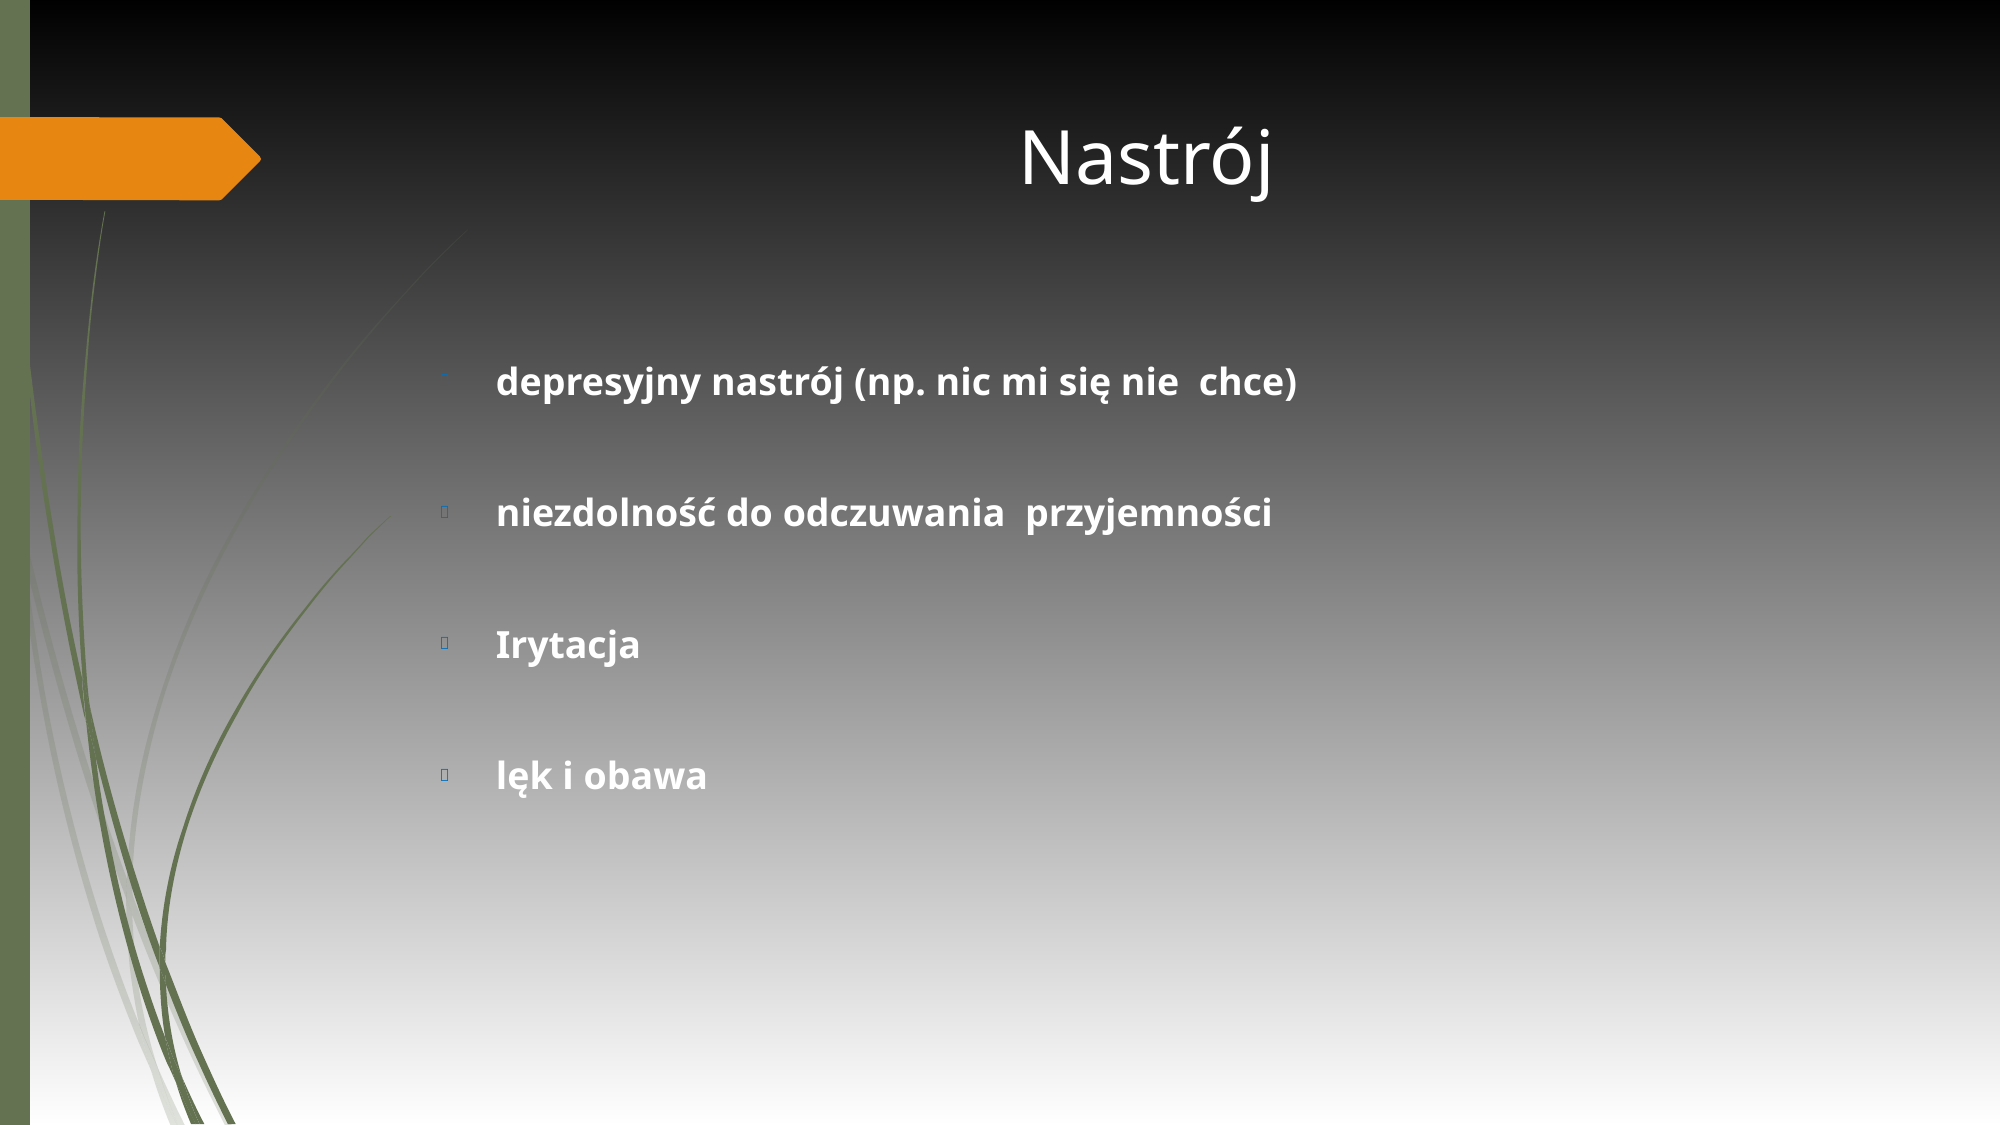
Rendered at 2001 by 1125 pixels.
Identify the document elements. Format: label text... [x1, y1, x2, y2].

list depresyjny nastrój (np. nic mi się nie chce) niezdolność do odczuwania przyjemności Irytacja lęk i obawa [424, 350, 1888, 970]
title Nastrój [425, 102, 1888, 313]
